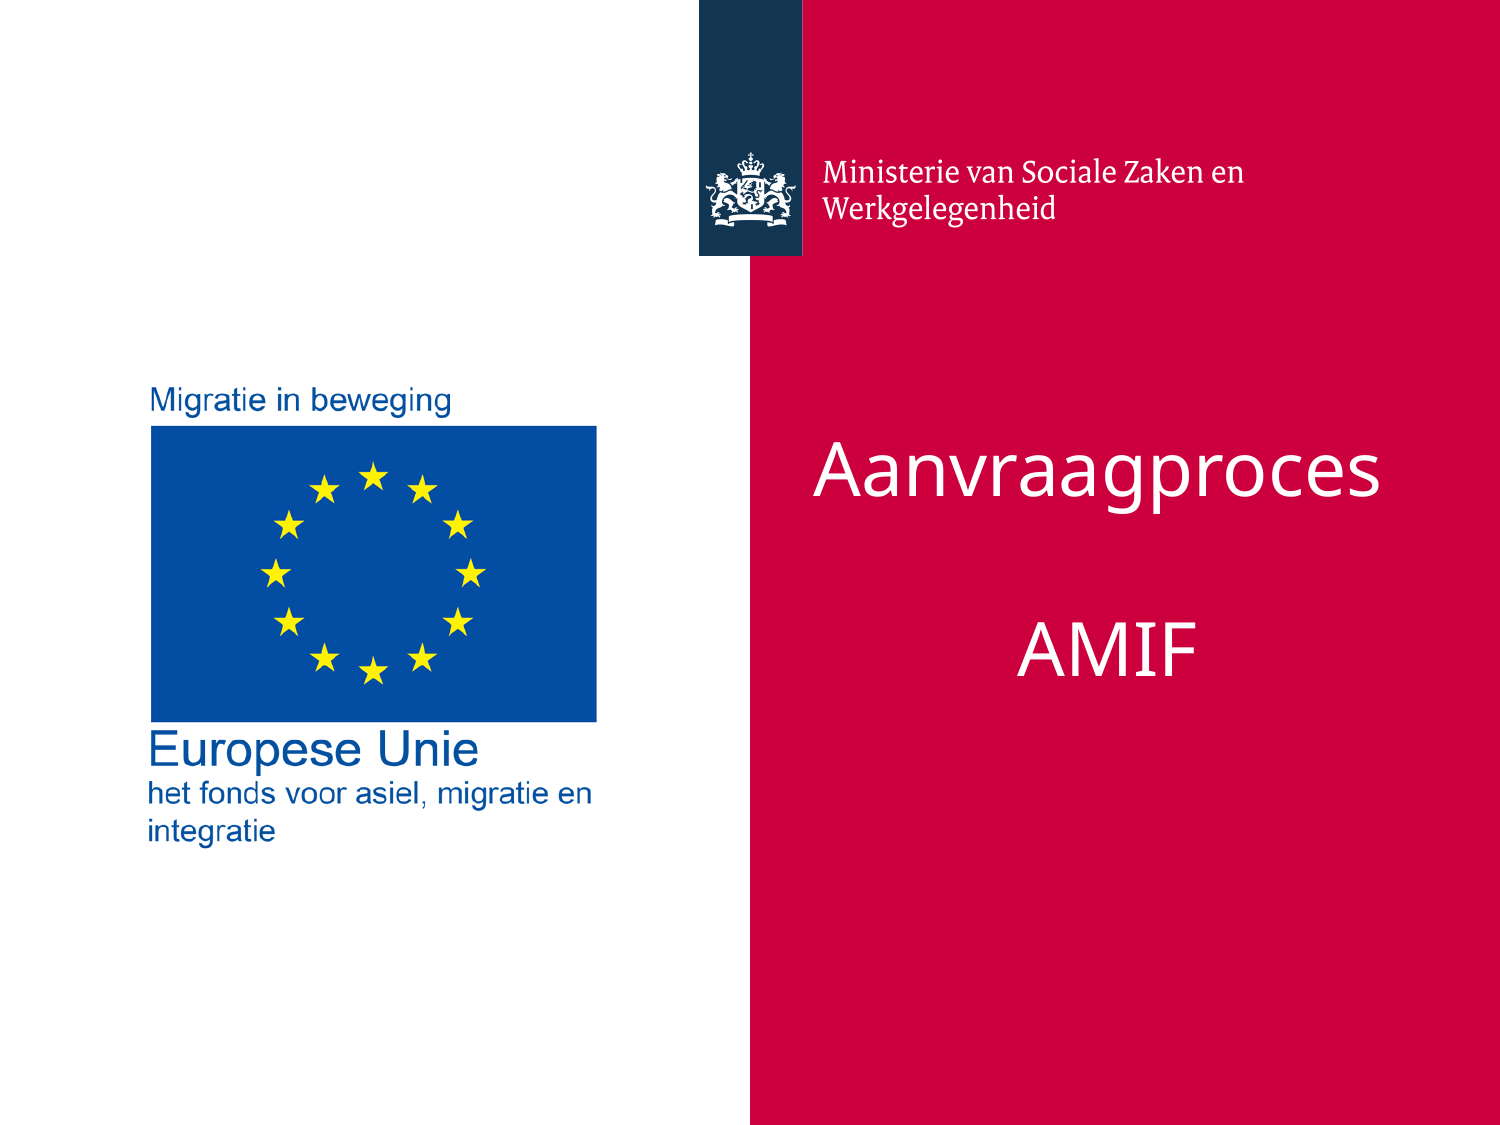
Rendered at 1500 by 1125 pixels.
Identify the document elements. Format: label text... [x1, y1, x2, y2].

picture [141, 382, 605, 852]
text_box Aanvraagproces AMIF [798, 414, 1417, 699]
